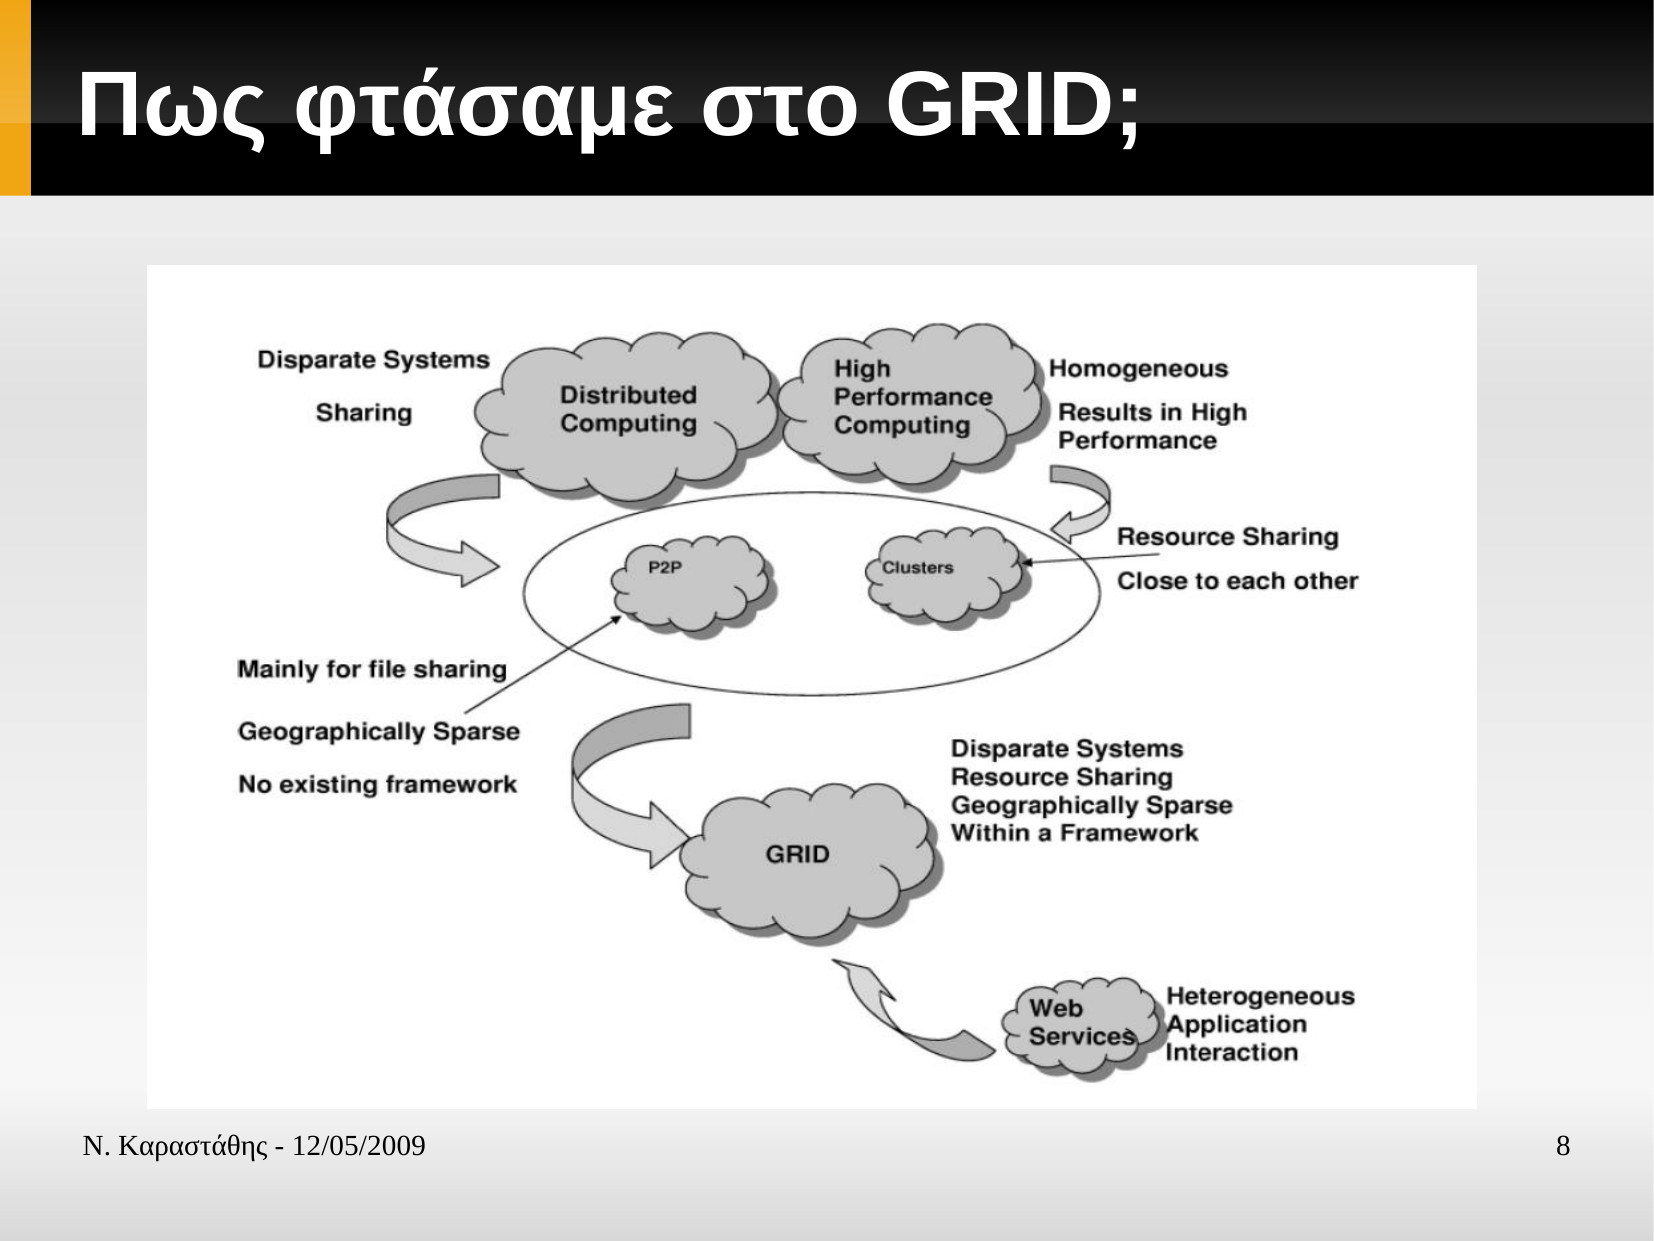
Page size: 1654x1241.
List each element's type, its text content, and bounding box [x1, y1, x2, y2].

title Πως φτάσαμε στο GRID; [76, 0, 1565, 208]
picture [0, 0, 1654, 1241]
